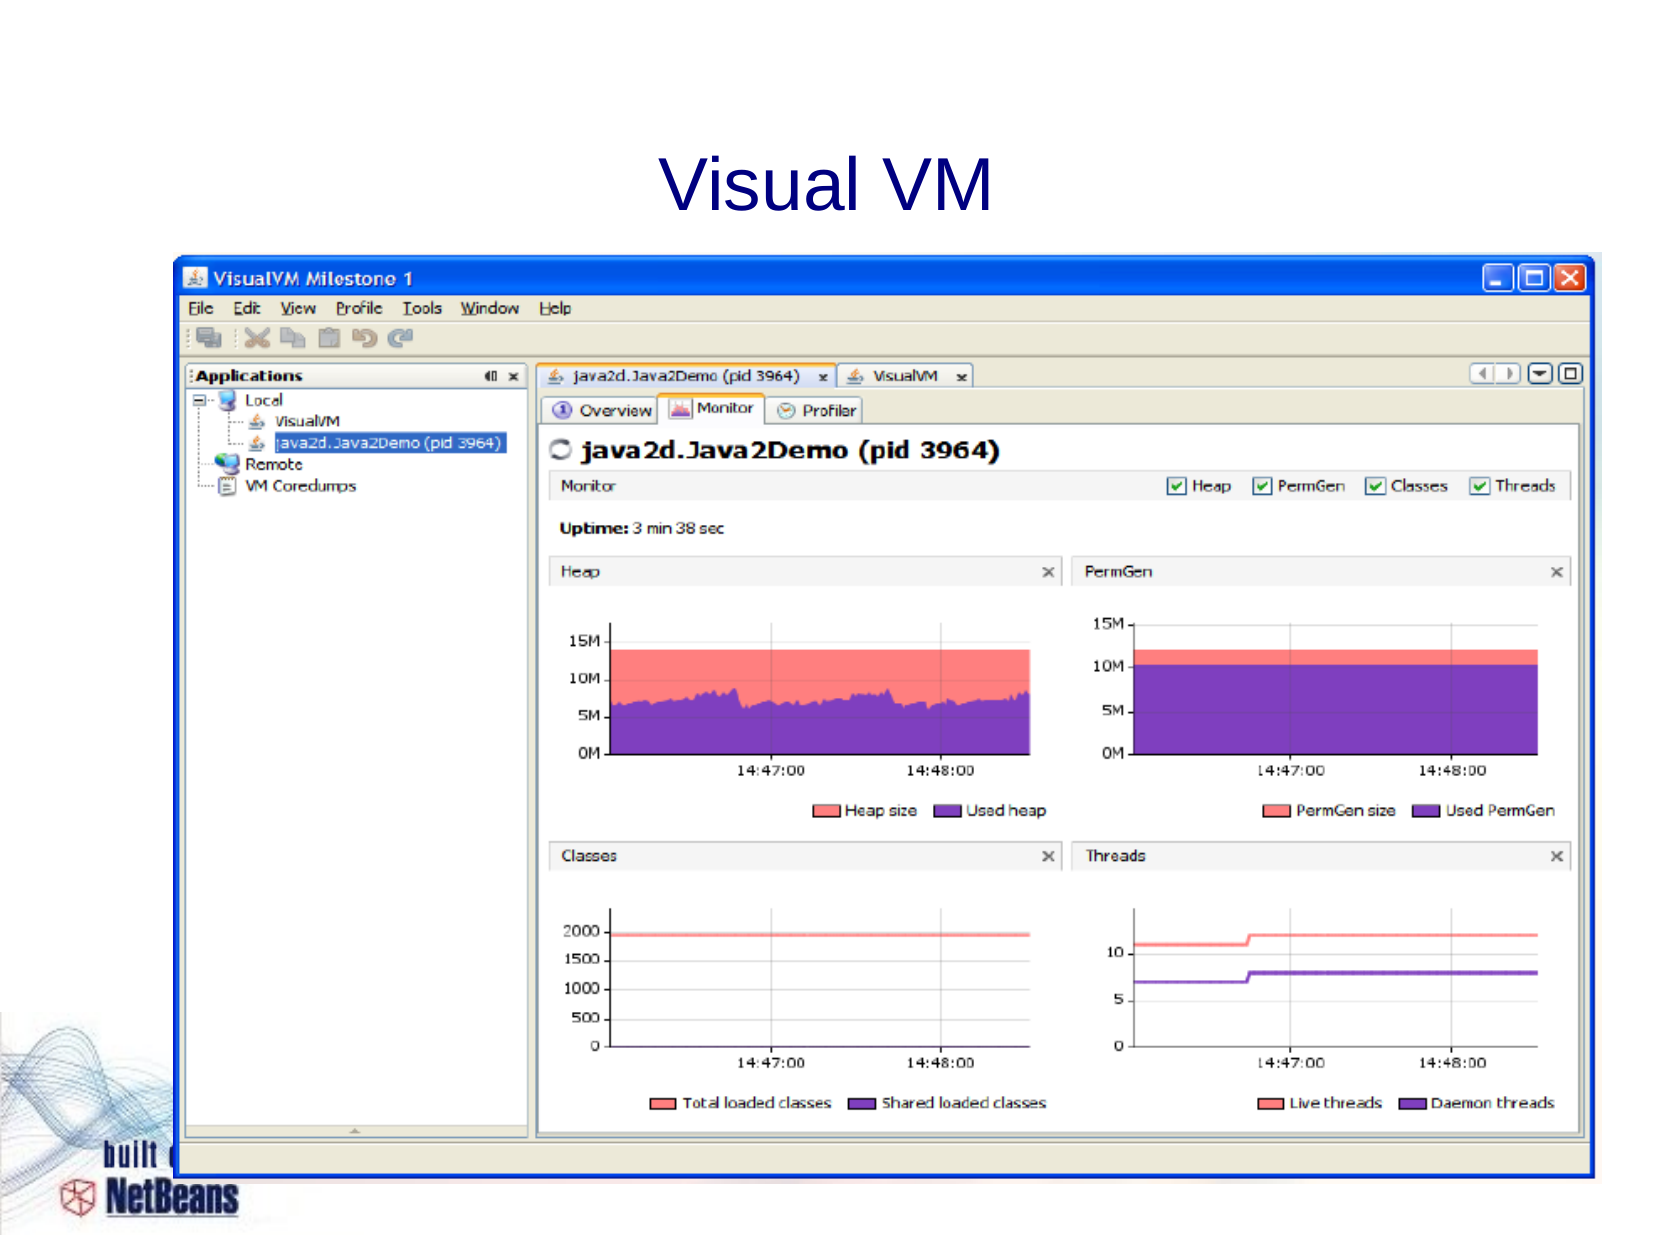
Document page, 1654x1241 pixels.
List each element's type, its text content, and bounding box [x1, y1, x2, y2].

picture [0, 252, 1602, 1235]
title Visual VM [82, 119, 1571, 250]
